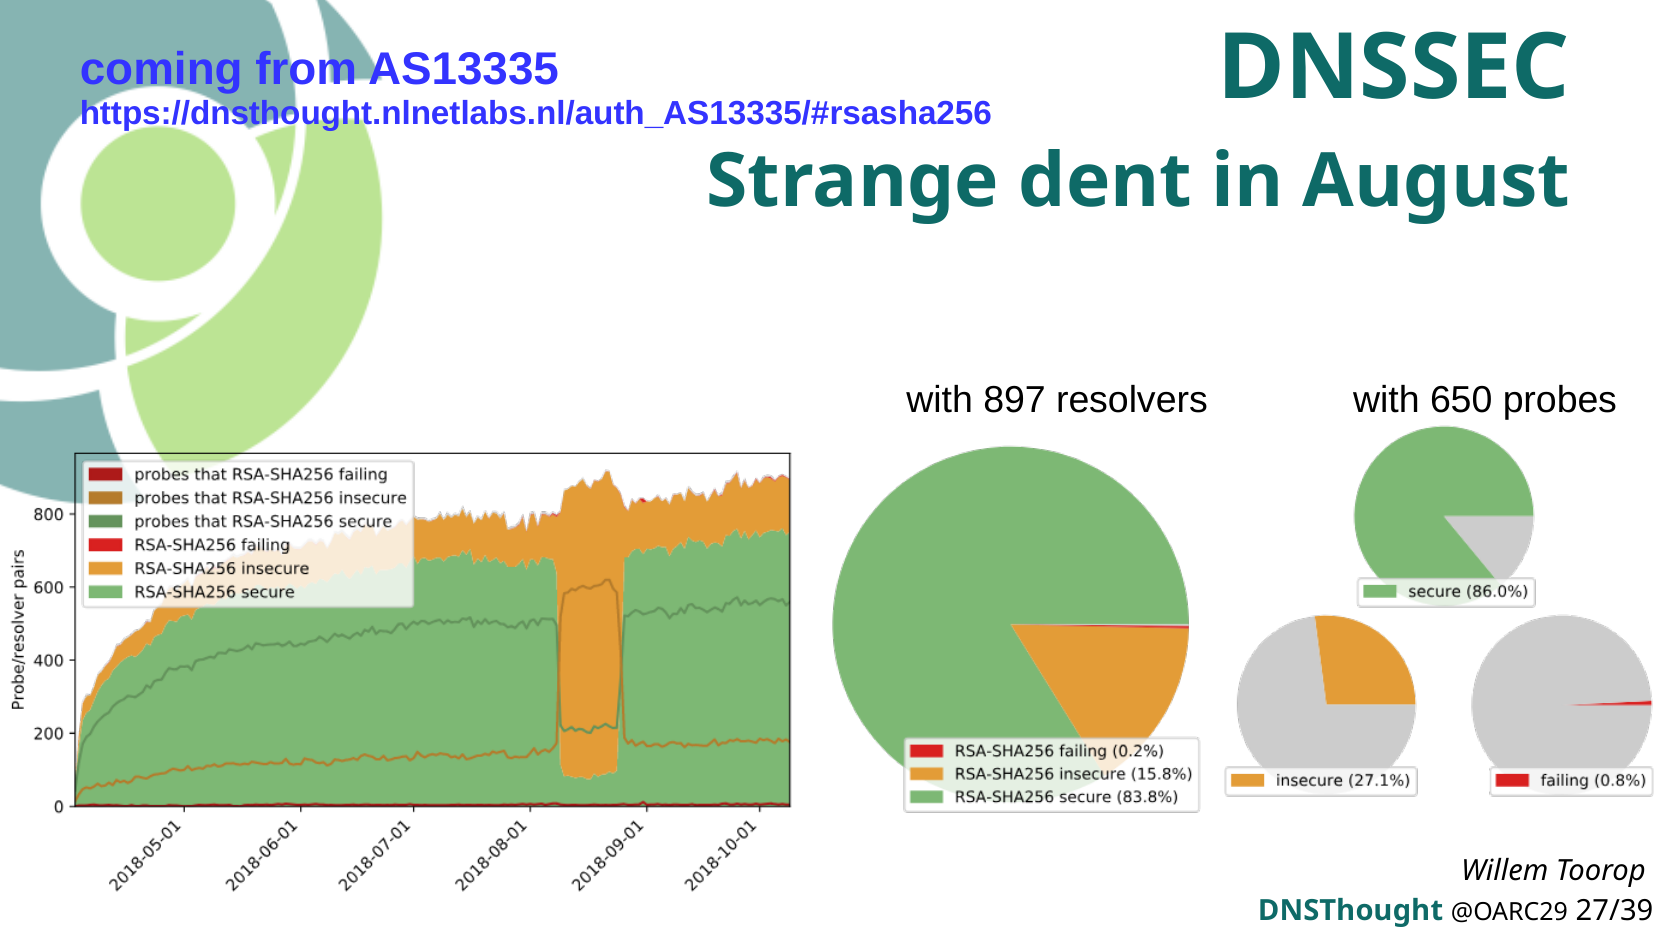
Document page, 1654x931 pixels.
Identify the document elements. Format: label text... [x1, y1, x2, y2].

text_box with 897 resolvers [891, 370, 1353, 465]
title DNSSEC Strange dent in August [82, 18, 1571, 212]
text_box with 650 probes [1338, 371, 1654, 466]
text_box coming from AS13335 https://dnsthought.nlnetlabs.nl/auth_AS13335/#rsasha256 [64, 35, 1176, 125]
picture [0, 0, 1654, 906]
